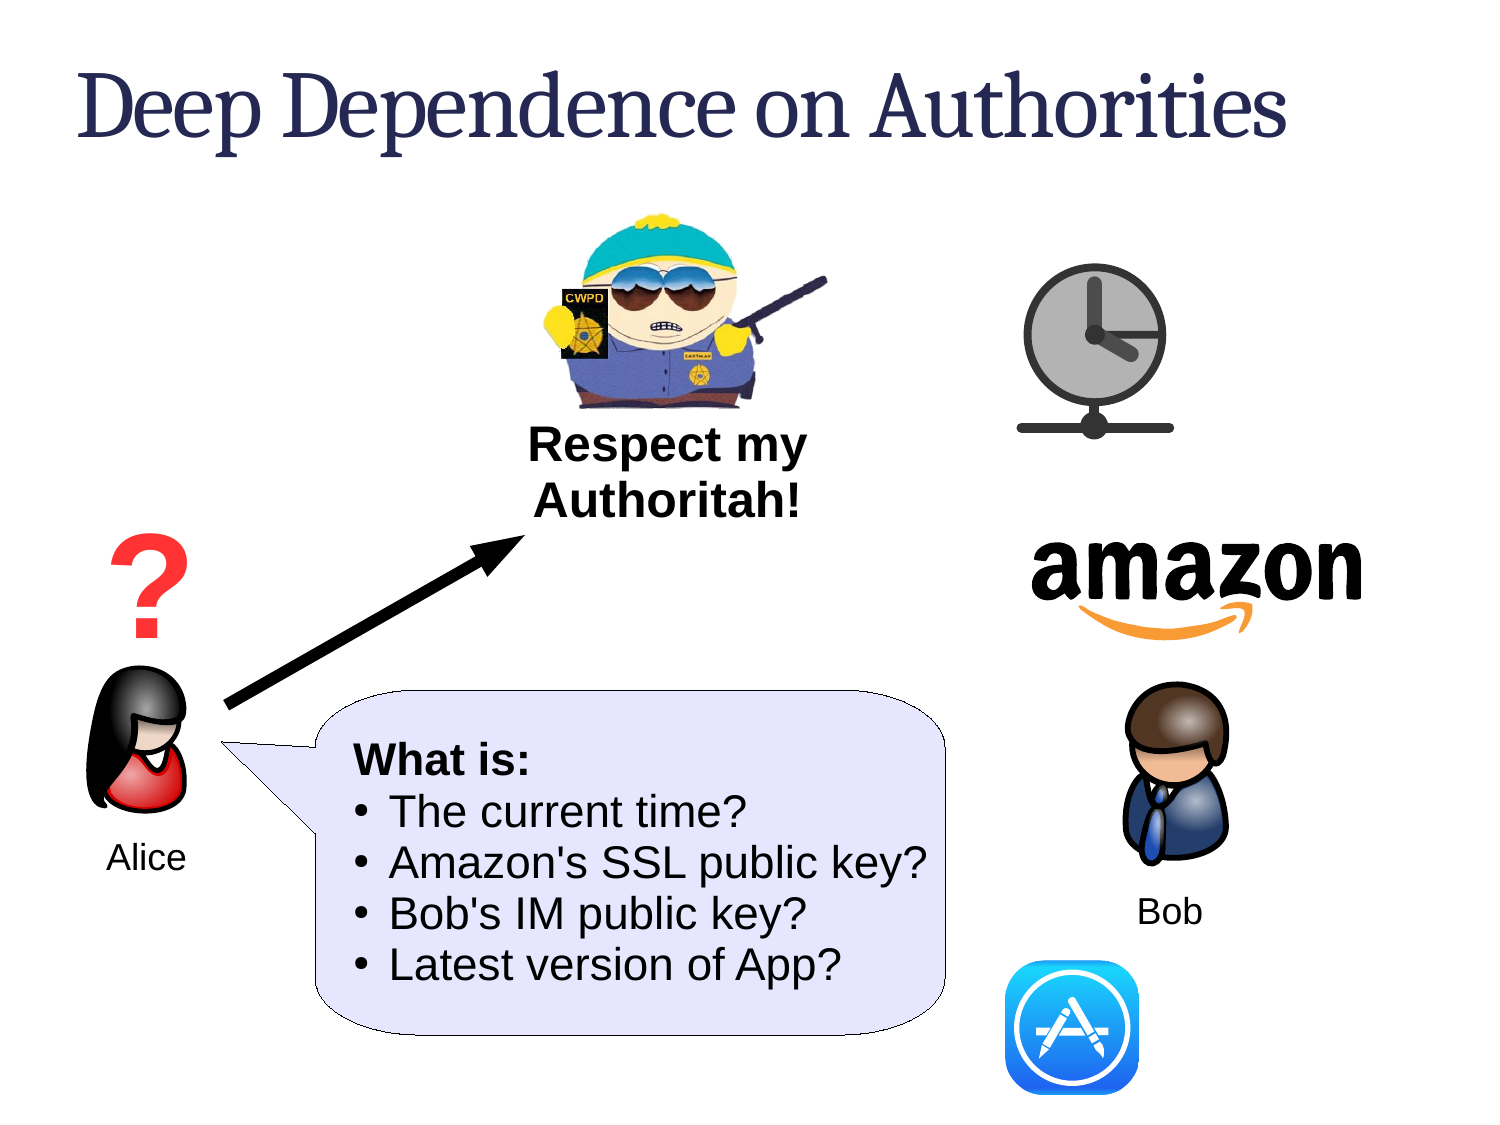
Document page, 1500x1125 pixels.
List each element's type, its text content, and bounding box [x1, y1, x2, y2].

picture [998, 254, 1204, 461]
title Deep Dependence on Authorities [75, 12, 1456, 200]
text_box Bob [1080, 883, 1261, 941]
text_box What is: The current time? Amazon's SSL public key? Bob's IM public key? Latest version of App? [221, 690, 946, 1036]
picture [1028, 539, 1366, 646]
text_box Respect my Authoritah! [495, 408, 841, 535]
text_box ? [45, 495, 256, 678]
picture [1005, 960, 1140, 1096]
picture [1065, 675, 1274, 884]
picture [60, 678, 230, 830]
text_box Alice [64, 828, 230, 886]
picture [540, 209, 828, 408]
